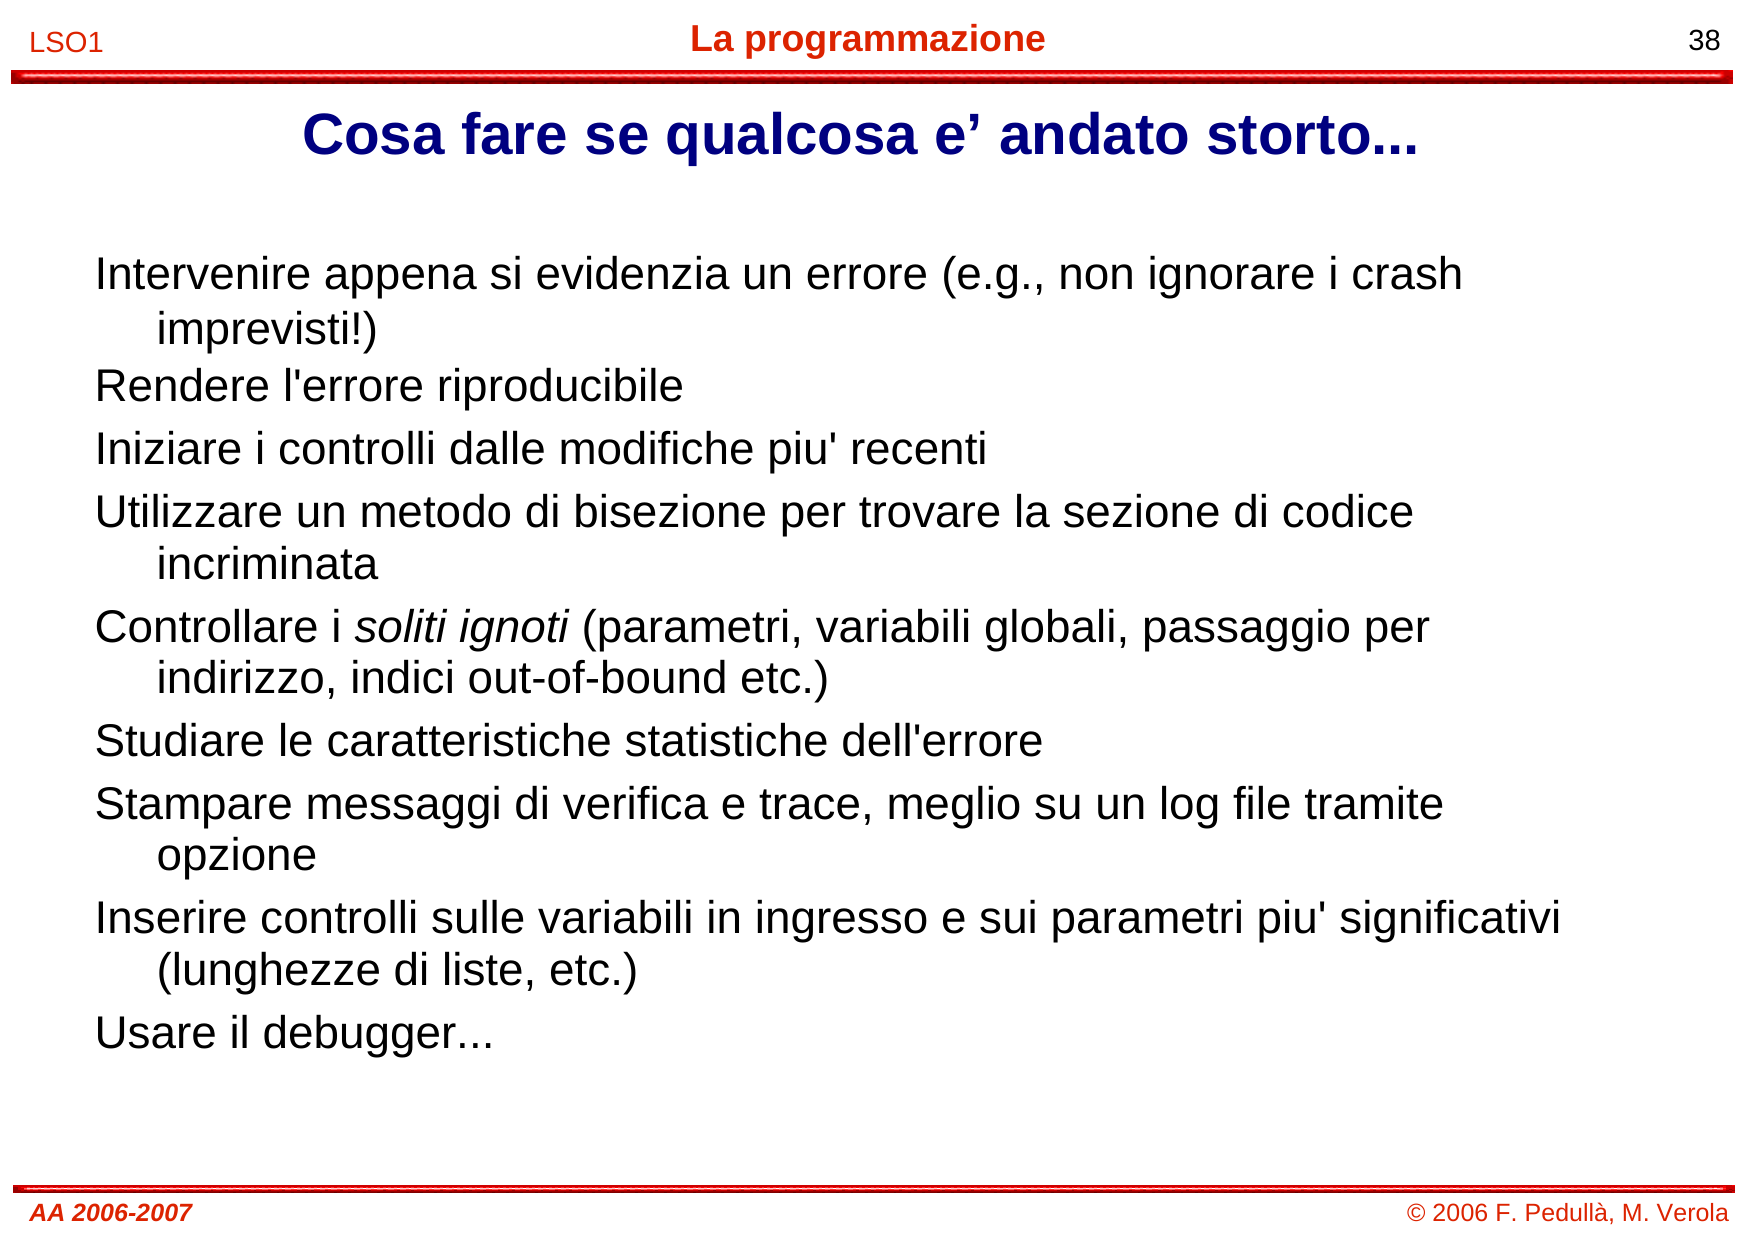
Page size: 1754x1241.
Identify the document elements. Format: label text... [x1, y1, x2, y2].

text_box Cosa fare se qualcosa e’ andato storto... [302, 98, 1422, 187]
picture [11, 70, 1733, 84]
picture [13, 1185, 1735, 1193]
list Intervenire appena si evidenzia un errore (e.g., non ignorare i crash imprevisti!) Rendere l'errore riproducibile Iniziare i controlli dalle modifiche piu' recenti Utilizzare un metodo di bisezione per trovare la sezione di codice incriminata Controllare i soliti ignoti (parametri, variabili globali, passaggio per indirizzo, indici out-of-bound etc.) Studiare le caratteristiche statistiche dell'errore Stampare messaggi di verifica e trace, meglio su un log file tramite opzione Inserire controlli sulle variabili in ingresso e sui parametri piu' significativi (lunghezze di liste, etc.) Usare il debugger... [94, 244, 1617, 1100]
